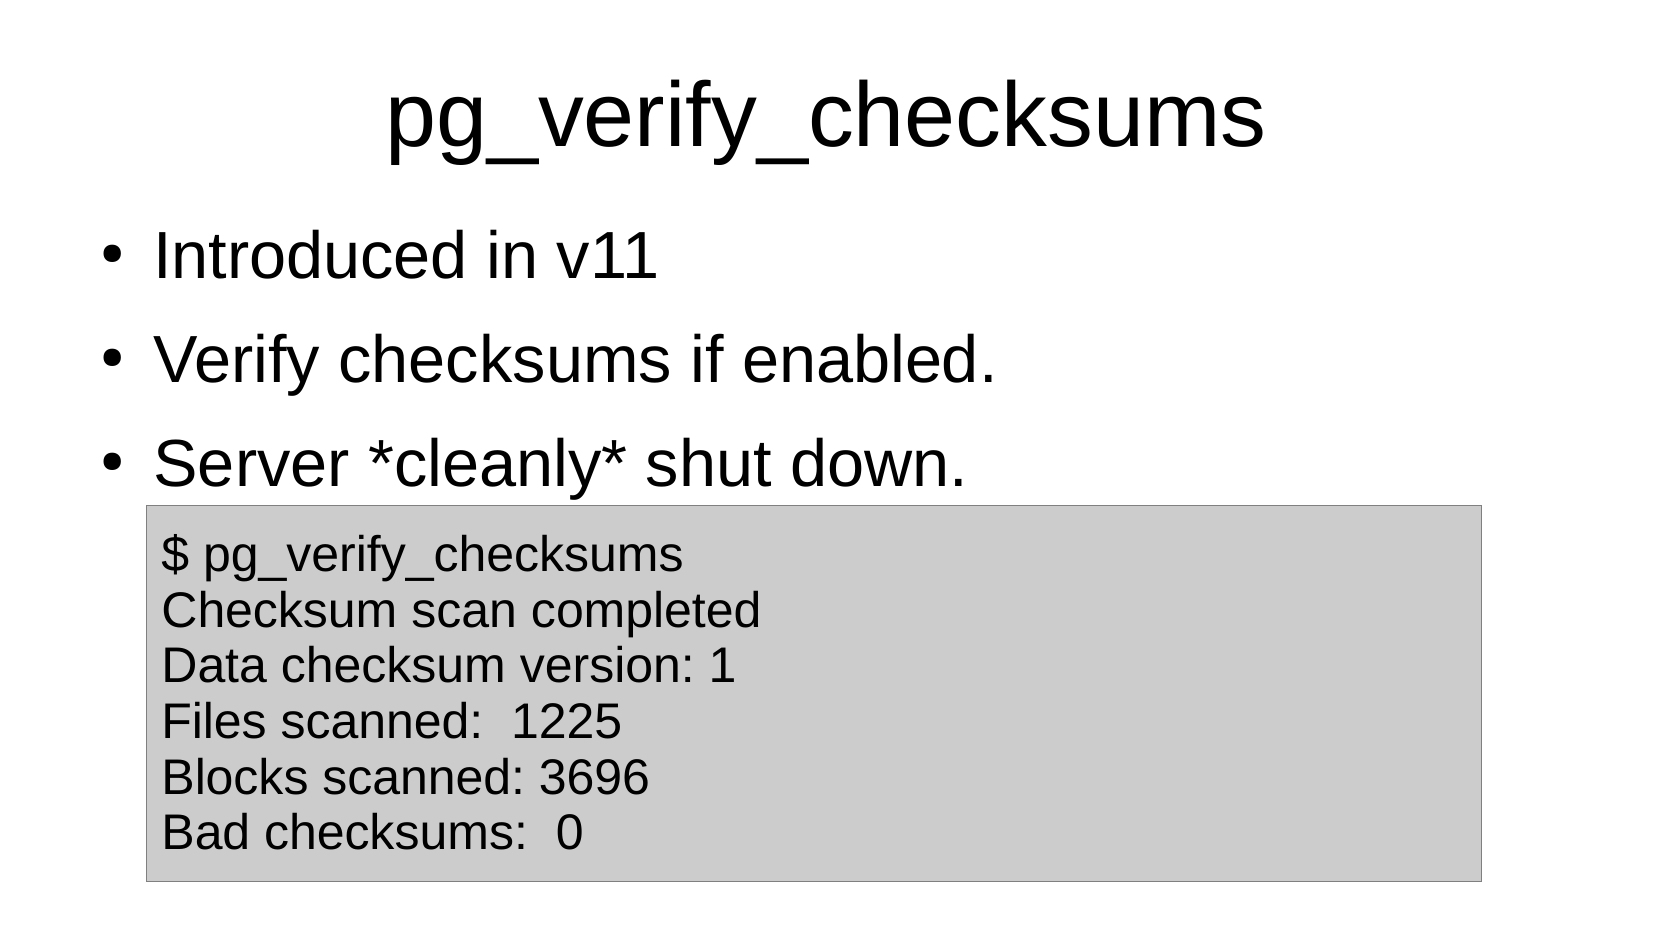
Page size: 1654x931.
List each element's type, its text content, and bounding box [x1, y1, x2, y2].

title pg_verify_checksums [82, 37, 1571, 193]
text_box $ pg_verify_checksums Checksum scan completed Data checksum version: 1 Files scanned: 1225 Blocks scanned: 3696 Bad checksums: 0 [146, 505, 1482, 882]
list Introduced in v11 Verify checksums if enabled. Server *cleanly* shut down. [82, 217, 1571, 758]
